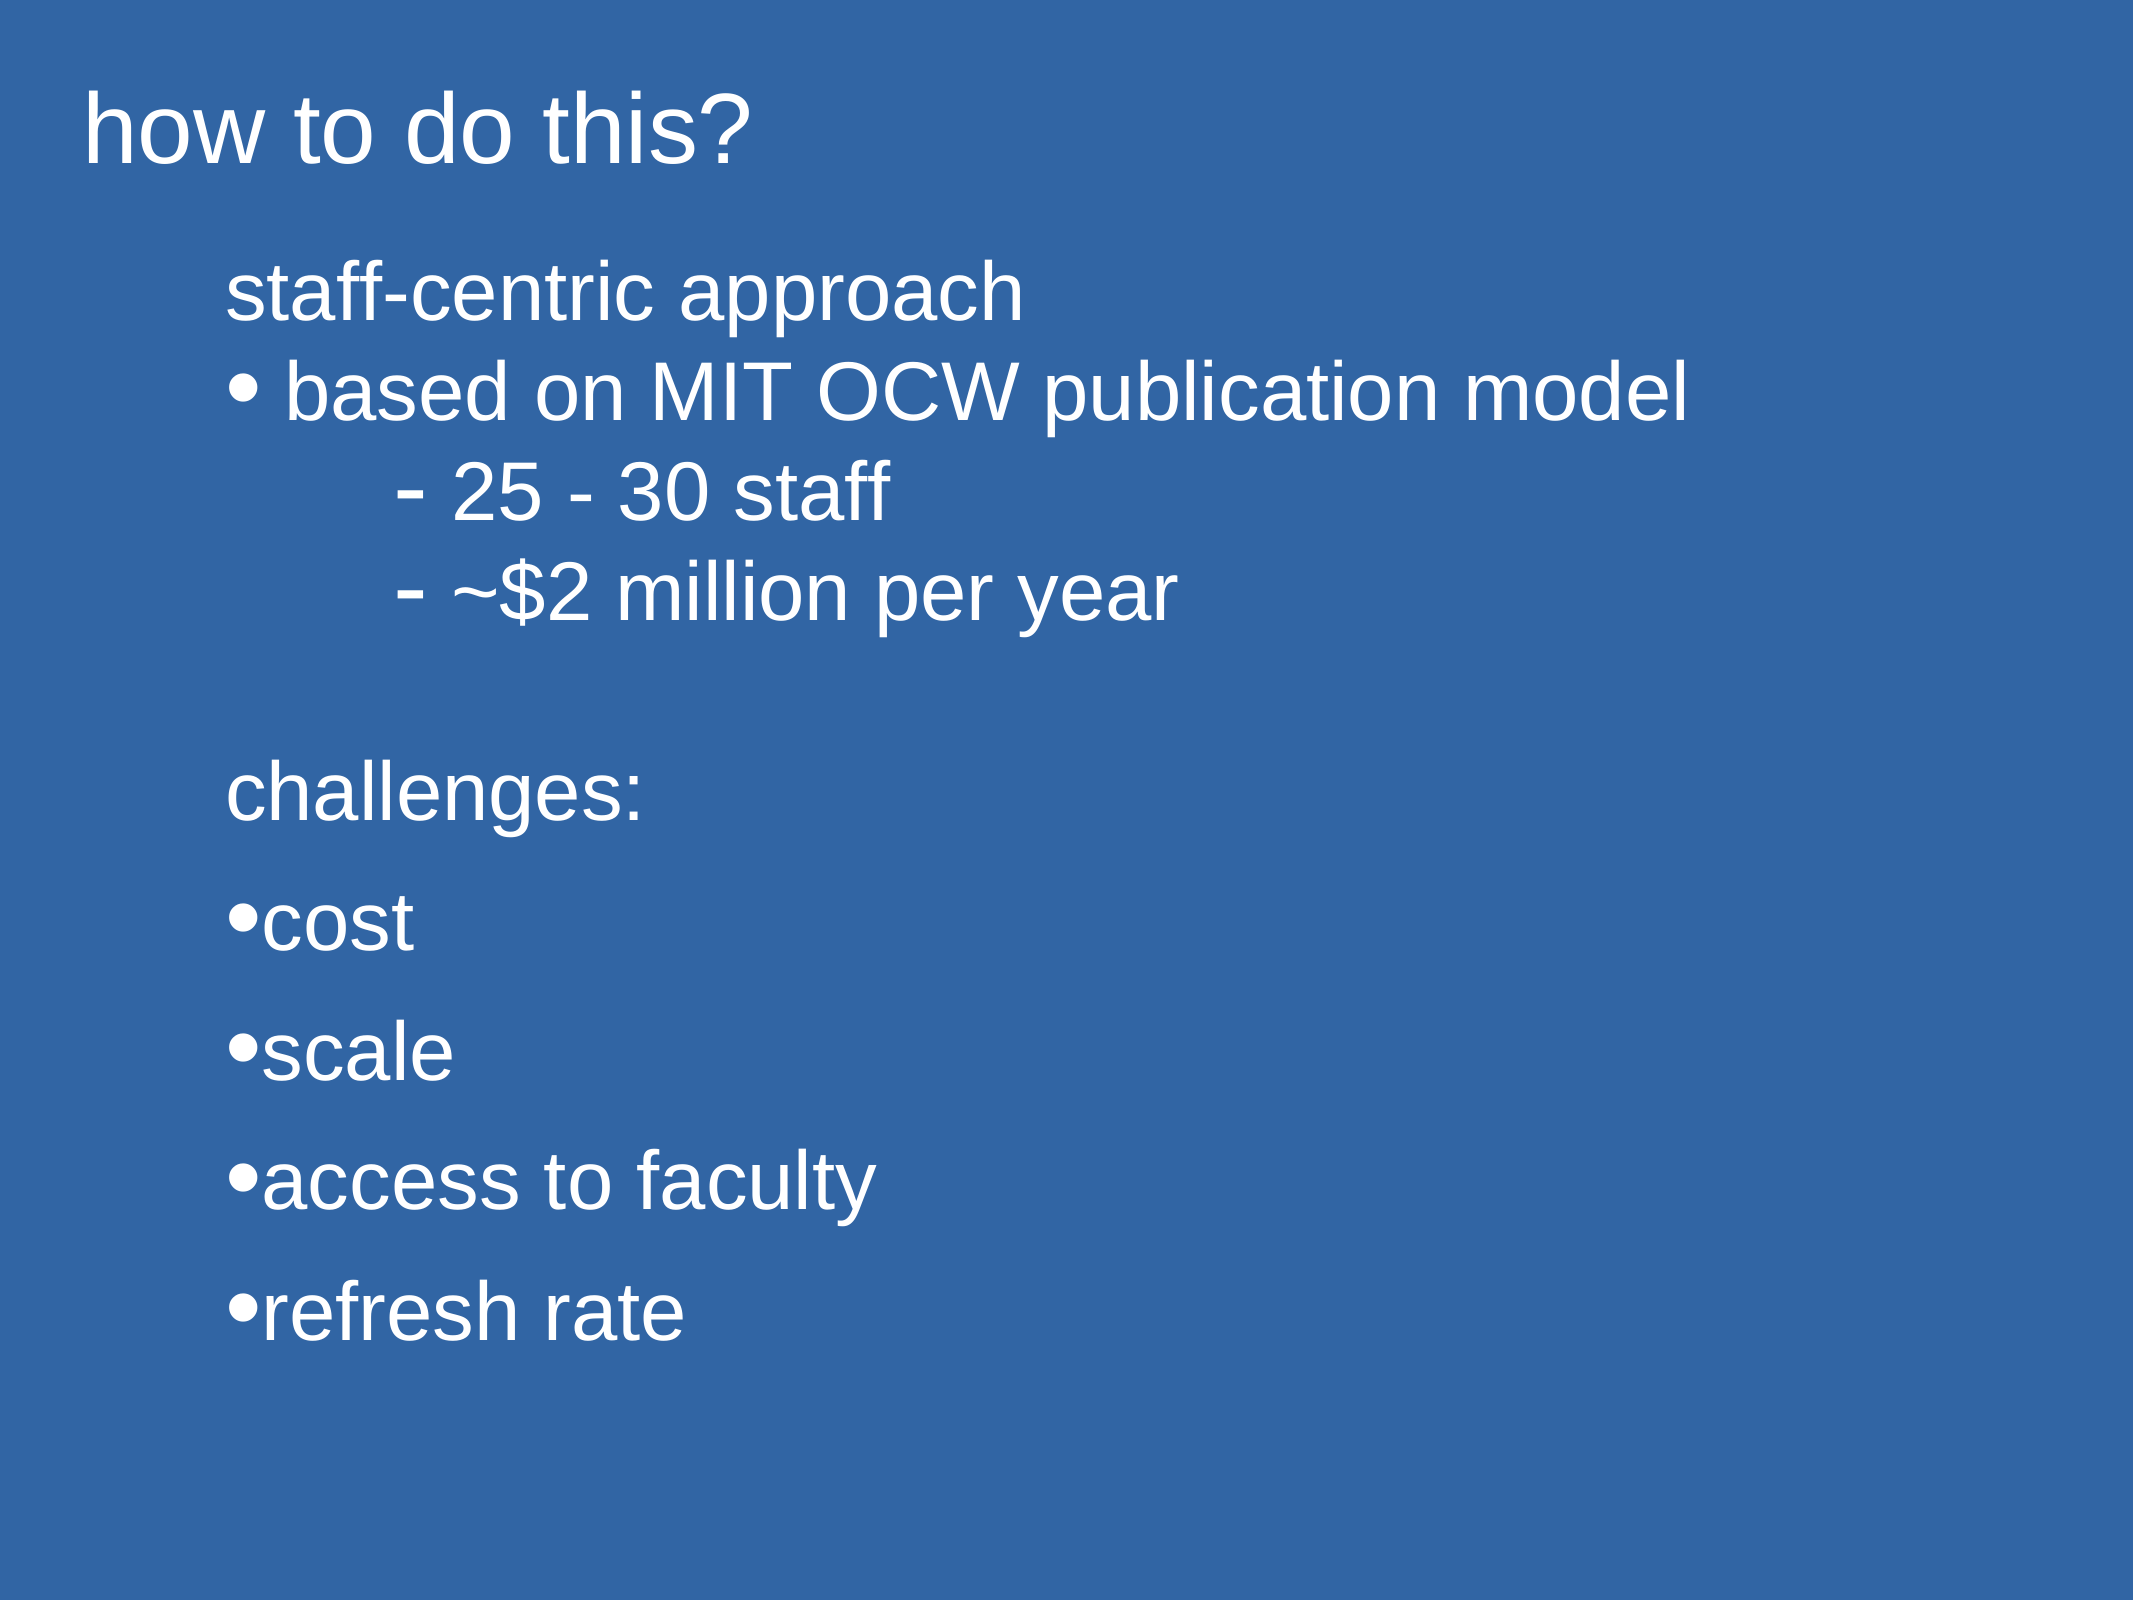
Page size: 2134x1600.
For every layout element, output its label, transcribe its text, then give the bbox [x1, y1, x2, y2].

text_box staff-centric approach based on MIT OCW publication model 25 - 30 staff ~$2 million per year challenges: cost scale access to faculty refresh rate [224, 267, 1844, 1326]
text_box how to do this? [82, 63, 755, 184]
